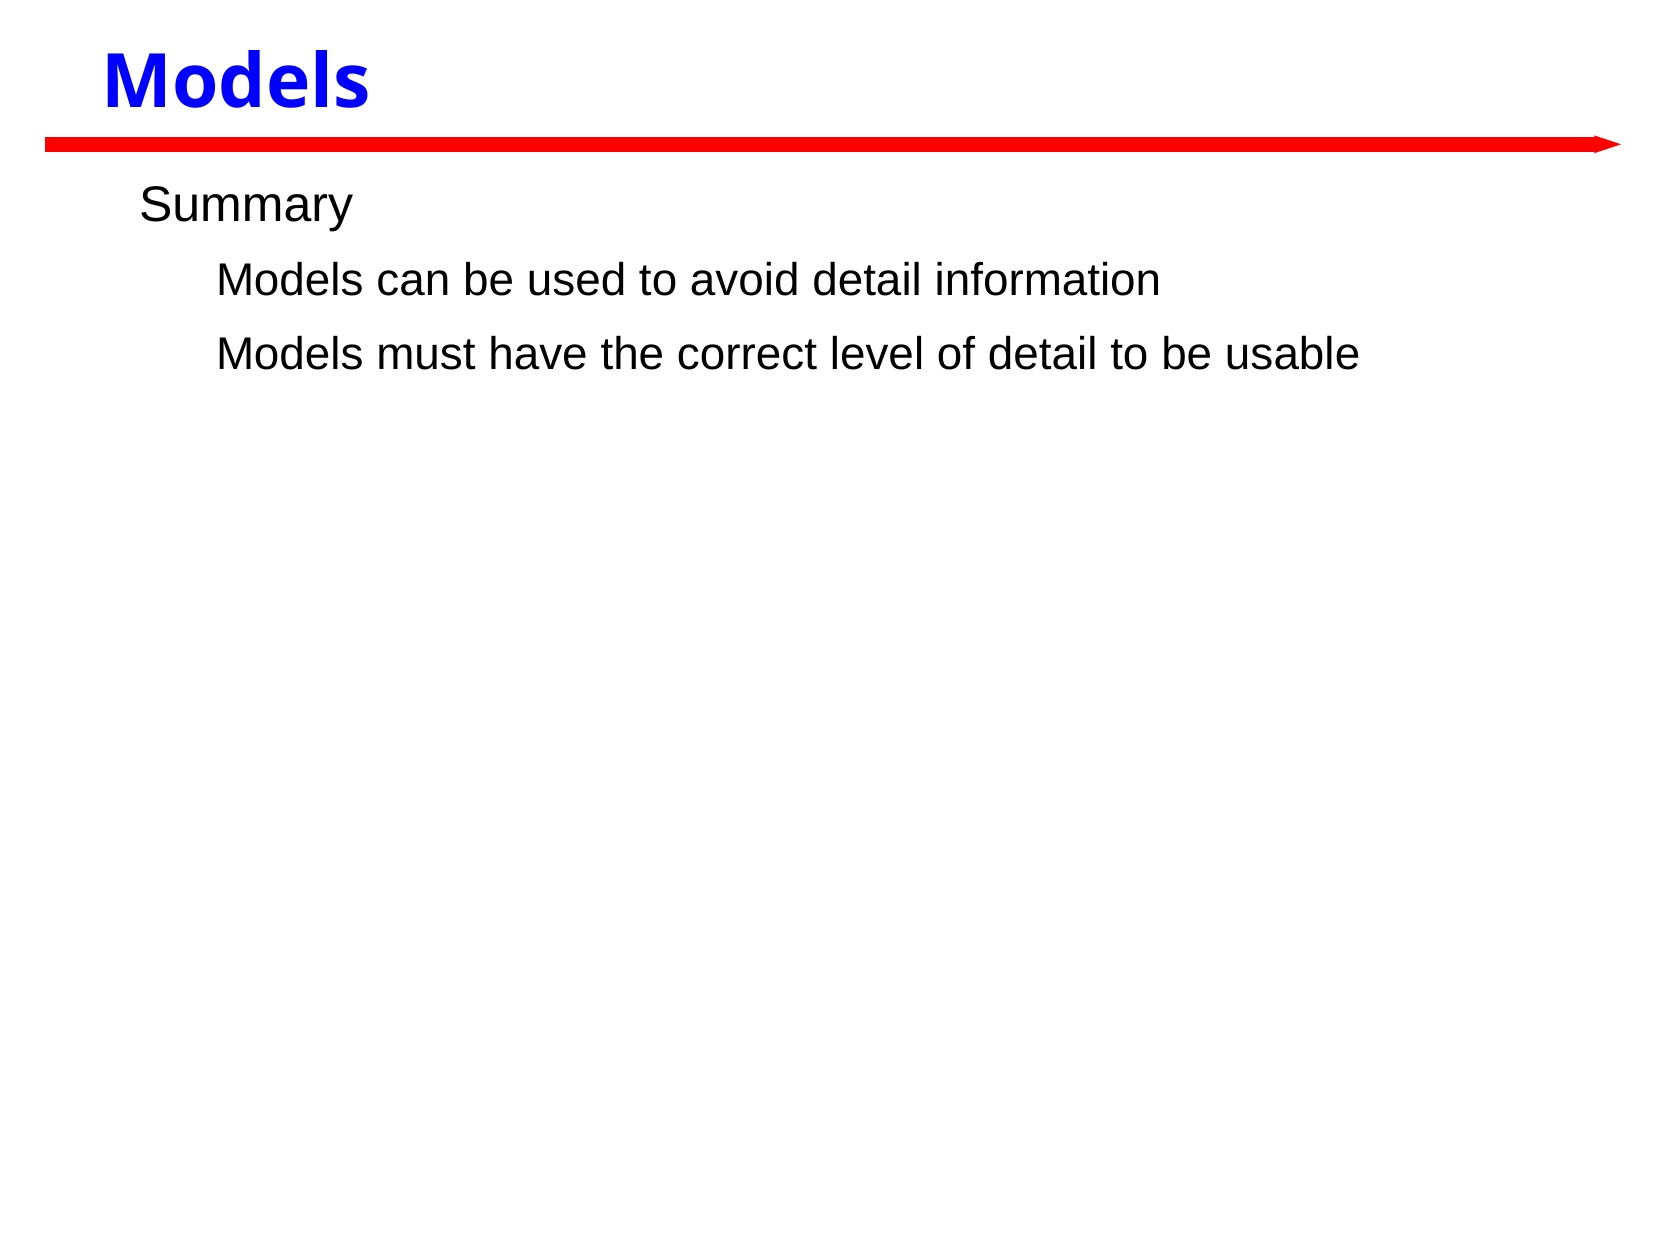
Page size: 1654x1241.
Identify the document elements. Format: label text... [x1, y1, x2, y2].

list Summary Models can be used to avoid detail information Models must have the correct level of detail to be usable [121, 175, 1534, 1127]
title Models [101, 27, 1514, 130]
